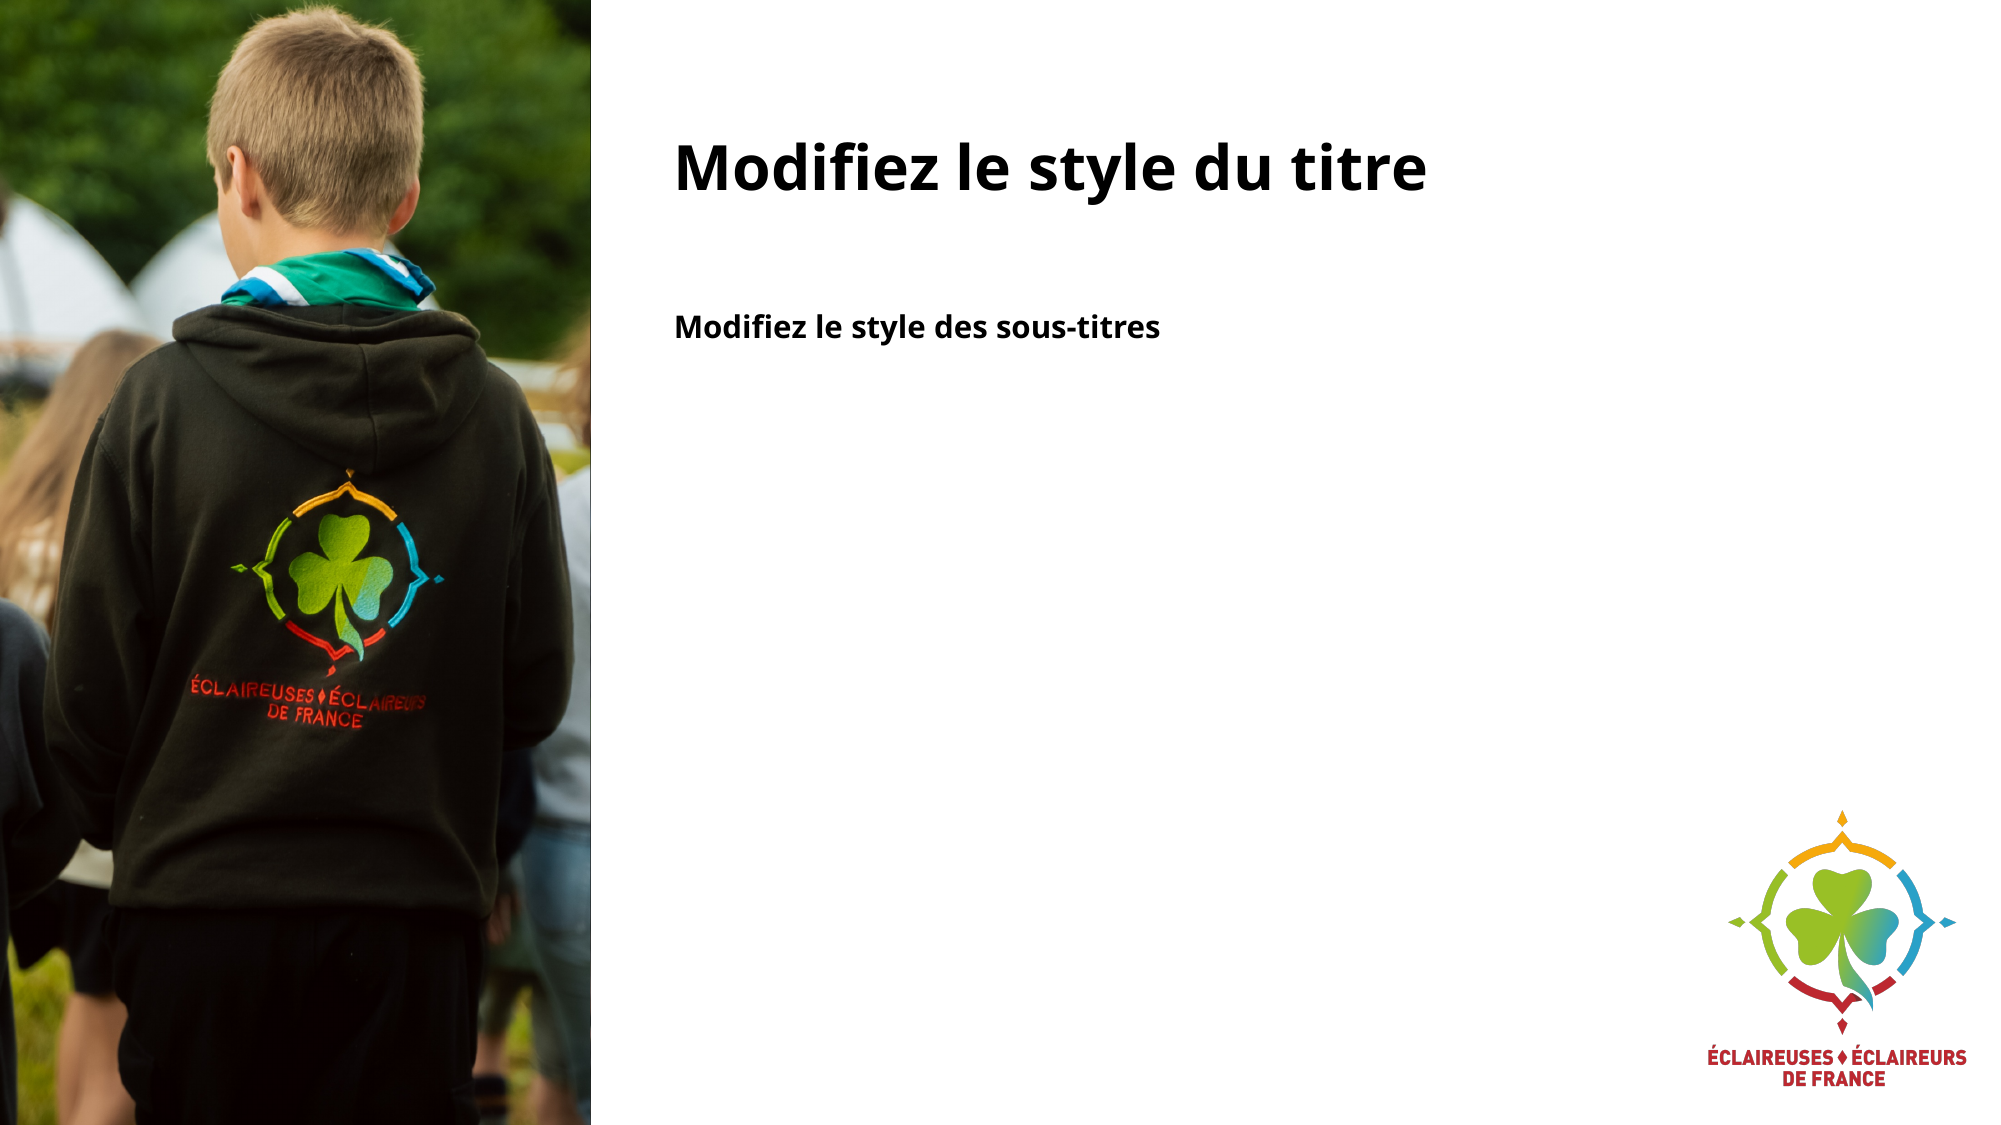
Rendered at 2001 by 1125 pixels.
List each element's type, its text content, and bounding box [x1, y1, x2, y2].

picture [1707, 808, 1968, 1092]
text_box Modifiez le style du titre [659, 60, 1863, 280]
text_box Modifiez le style des sous-titres [659, 299, 1863, 1013]
picture [0, 0, 591, 1125]
